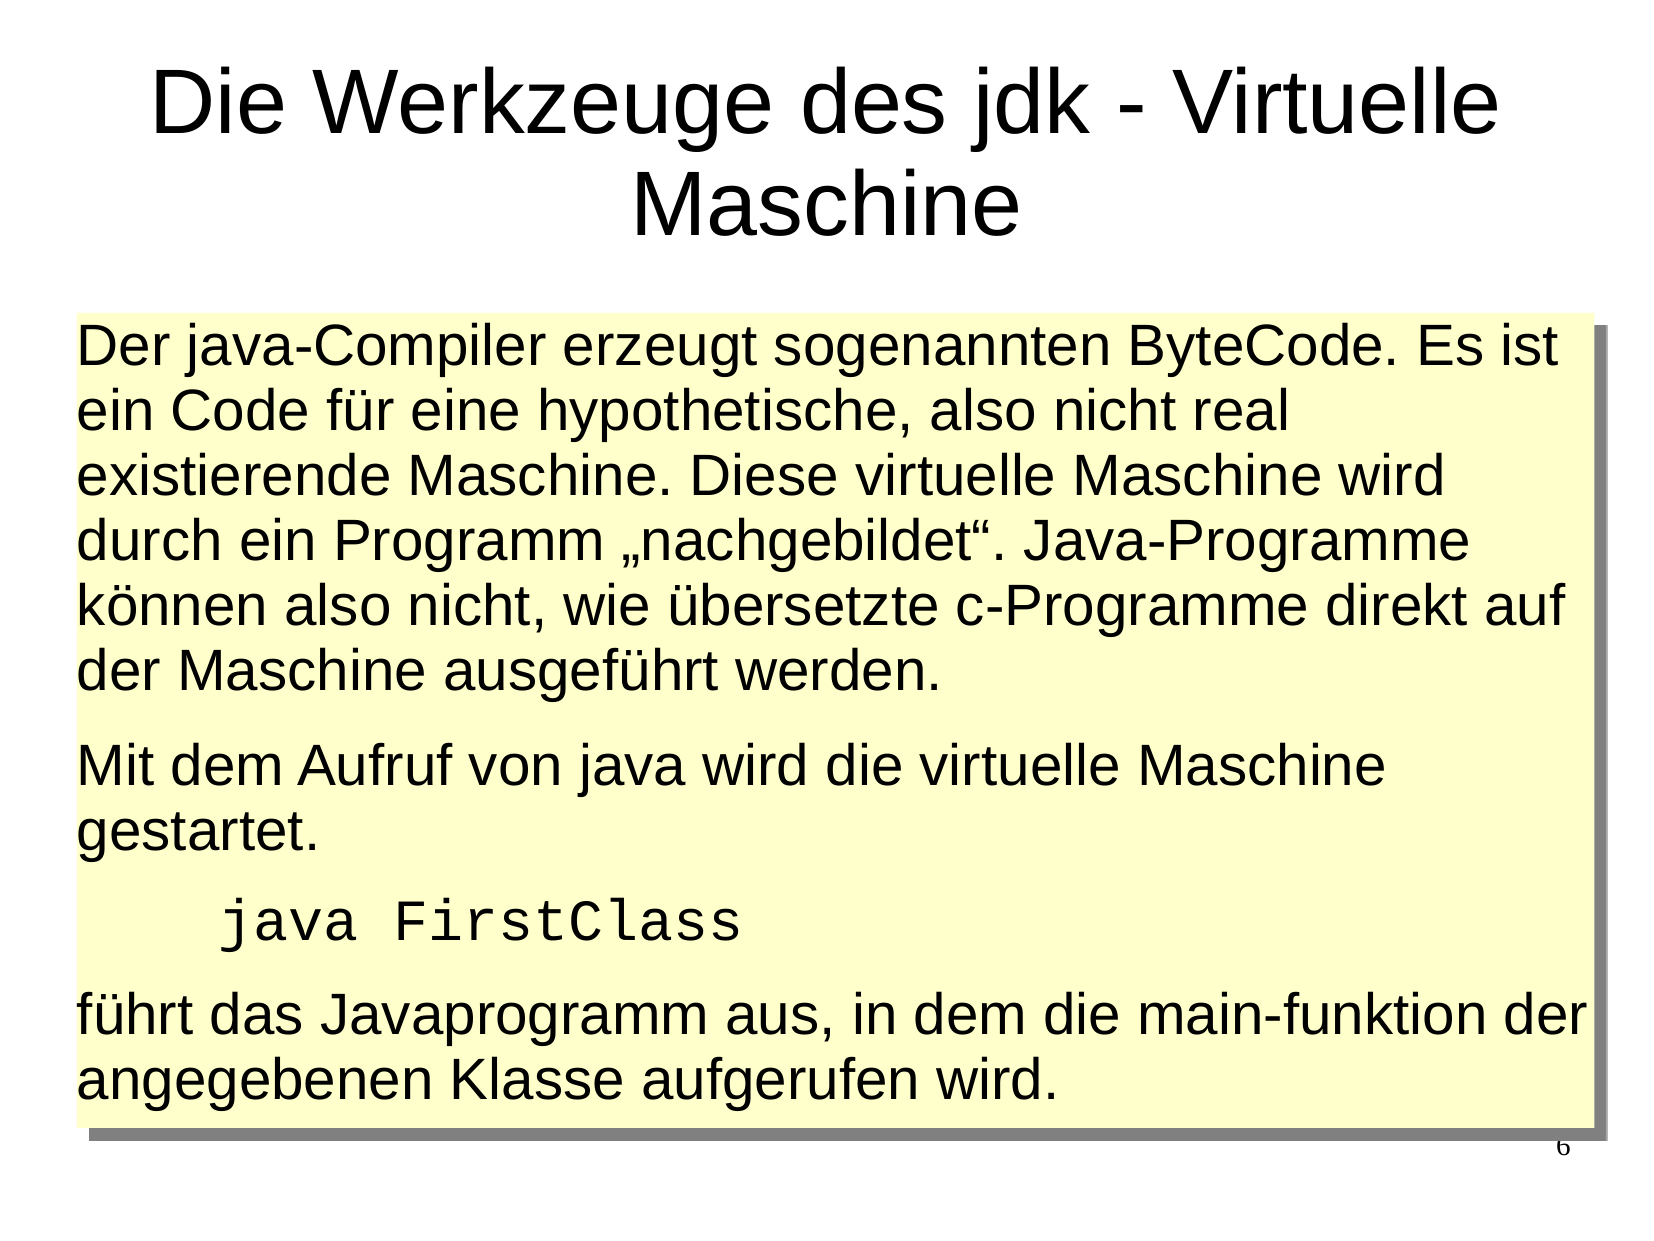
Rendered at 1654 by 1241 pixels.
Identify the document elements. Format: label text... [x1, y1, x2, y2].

title Die Werkzeuge des jdk - Virtuelle Maschine [82, 49, 1571, 257]
list Der java-Compiler erzeugt sogenannten ByteCode. Es ist ein Code für eine hypothetische, also nicht real existierende Maschine. Diese virtuelle Maschine wird durch ein Programm „nachgebildet“. Java-Programme können also nicht, wie übersetzte c-Programme direkt auf der Maschine ausgeführt werden. Mit dem Aufruf von java wird die virtuelle Maschine gestartet. java FirstClass führt das Javaprogramm aus, in dem die main-funktion der angegebenen Klasse aufgerufen wird. [76, 312, 1595, 1128]
